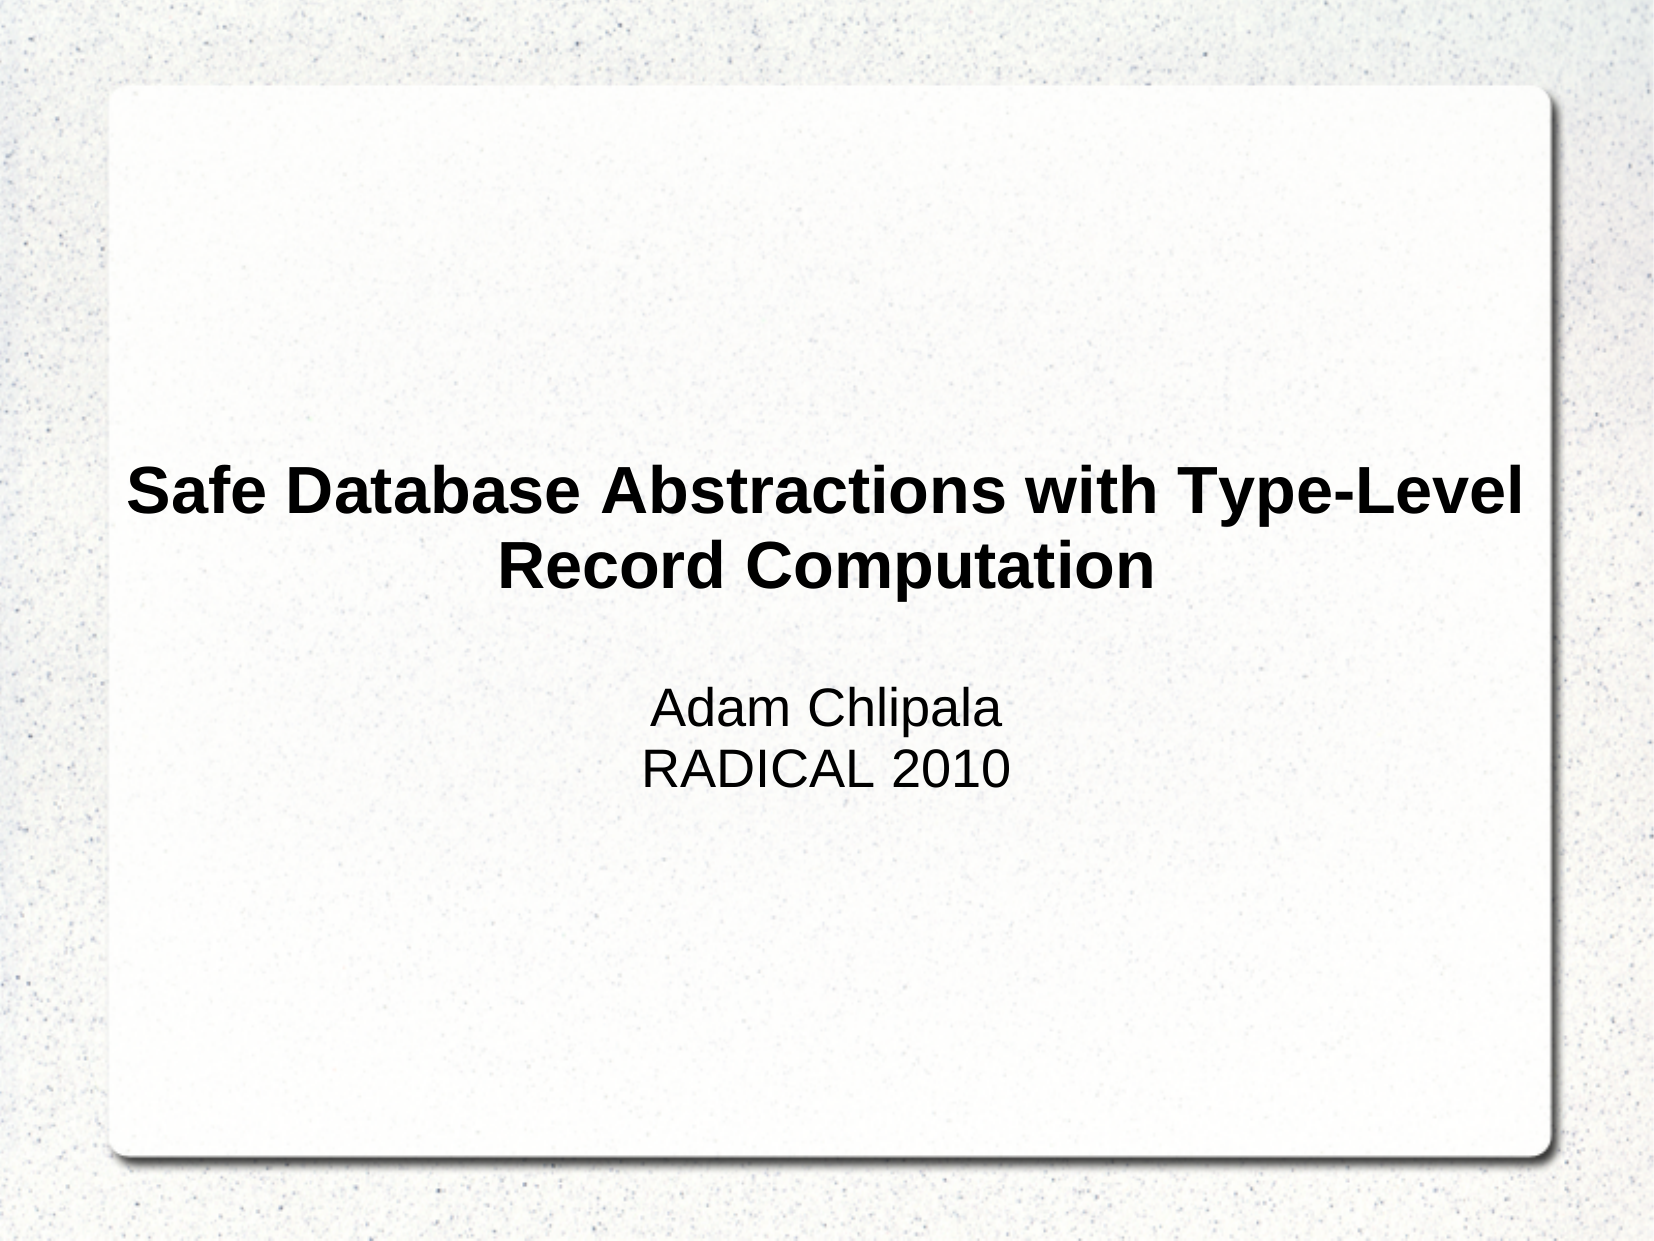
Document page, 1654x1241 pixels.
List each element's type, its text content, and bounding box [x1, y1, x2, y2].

picture [0, 0, 1654, 1241]
subtitle Safe Database Abstractions with Type-Level Record Computation Adam Chlipala RADICAL 2010 [118, 104, 1536, 1148]
